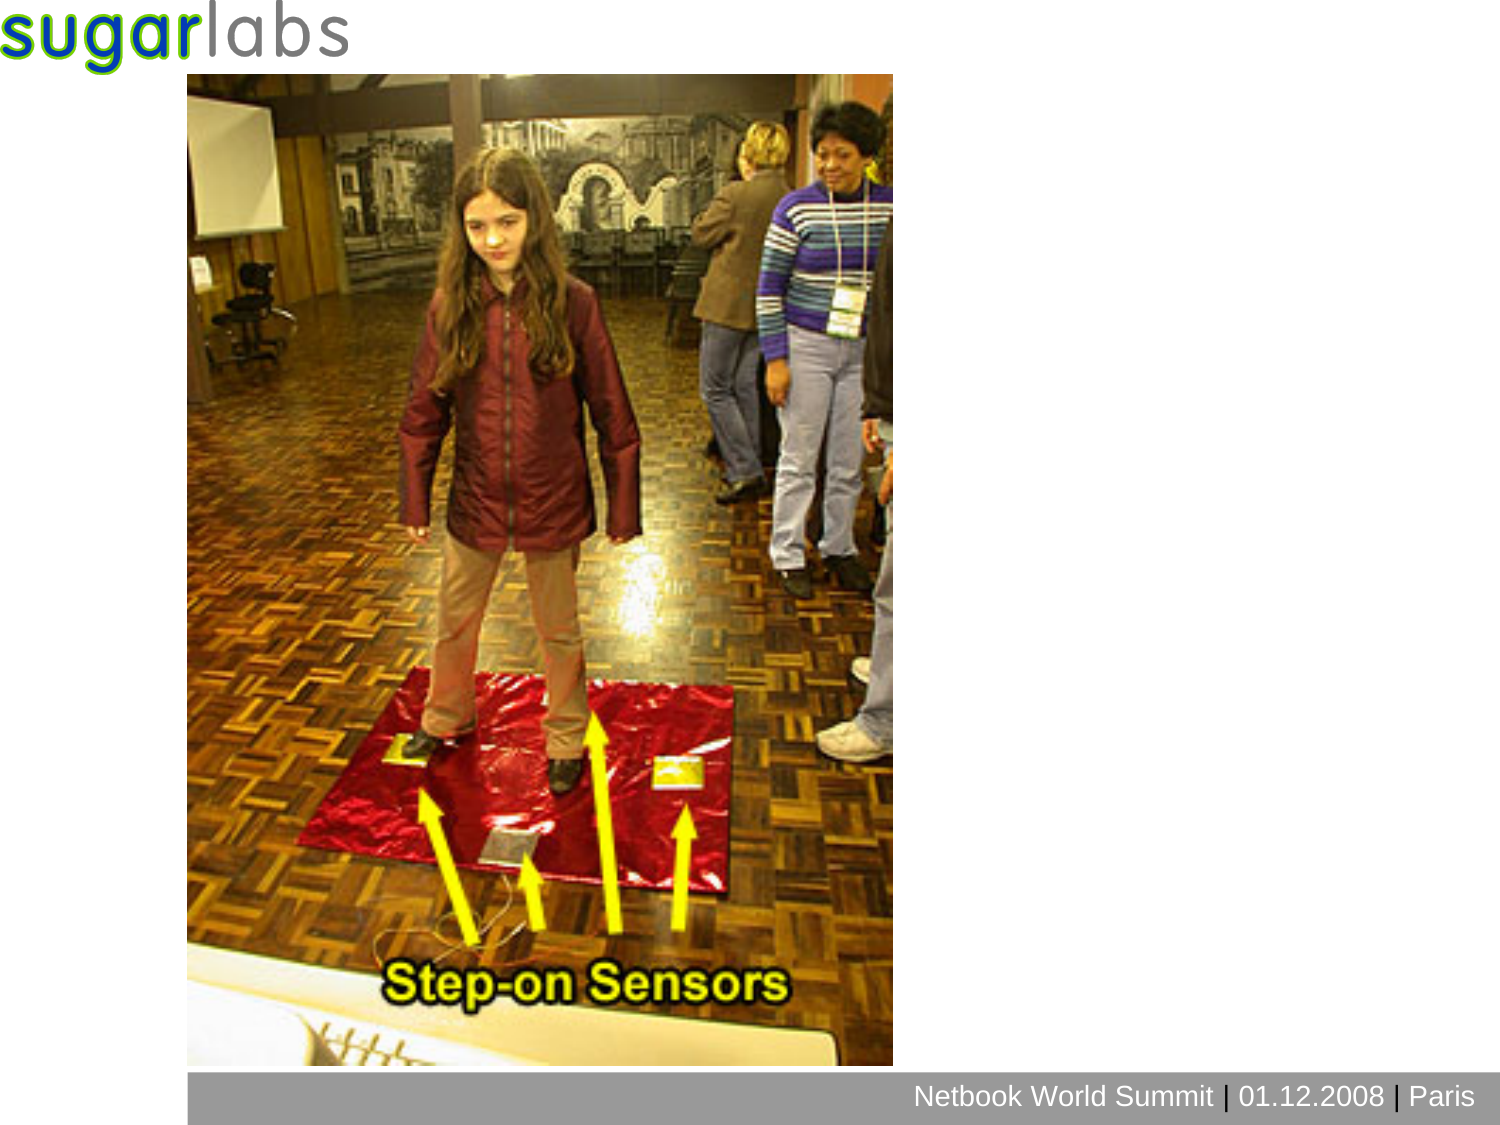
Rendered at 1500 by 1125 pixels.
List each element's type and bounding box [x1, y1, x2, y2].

picture [0, 0, 893, 1066]
